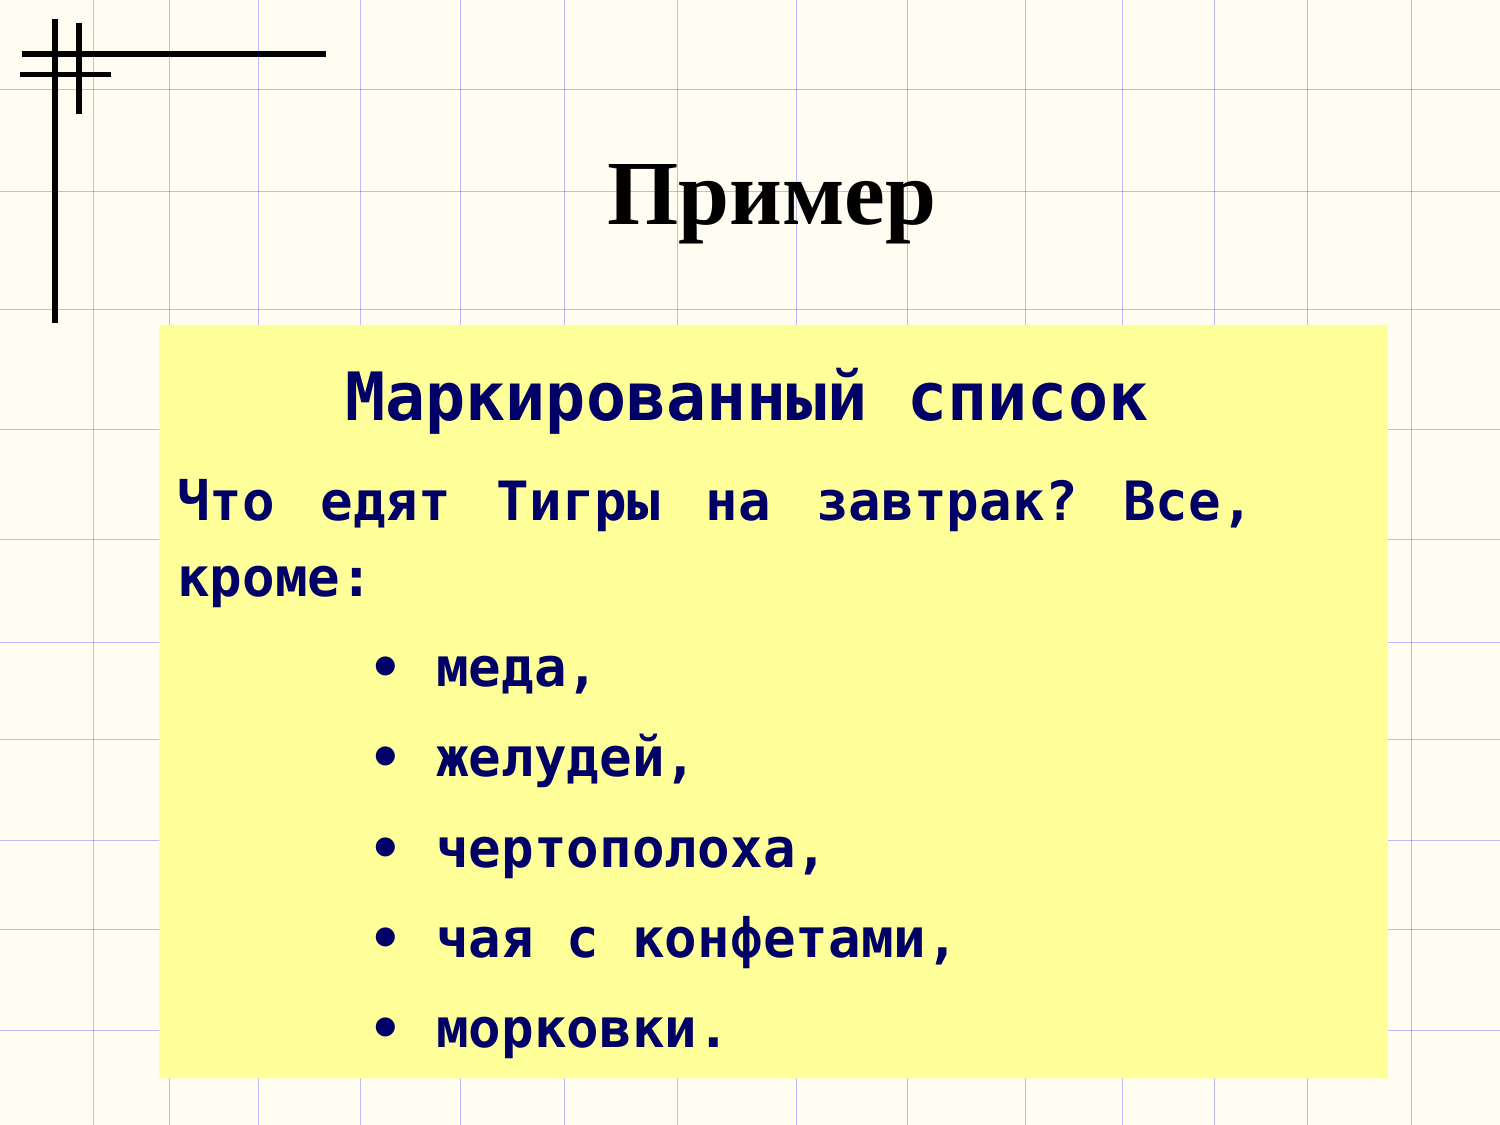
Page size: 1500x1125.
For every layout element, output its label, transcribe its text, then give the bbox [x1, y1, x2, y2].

title Пример [75, 75, 1426, 301]
list Маркированный список Что едят Тигры на завтрак? Все, кроме: • меда, • желудей, • чертополоха, • чая с конфетами, • морковки. [159, 324, 1388, 1063]
